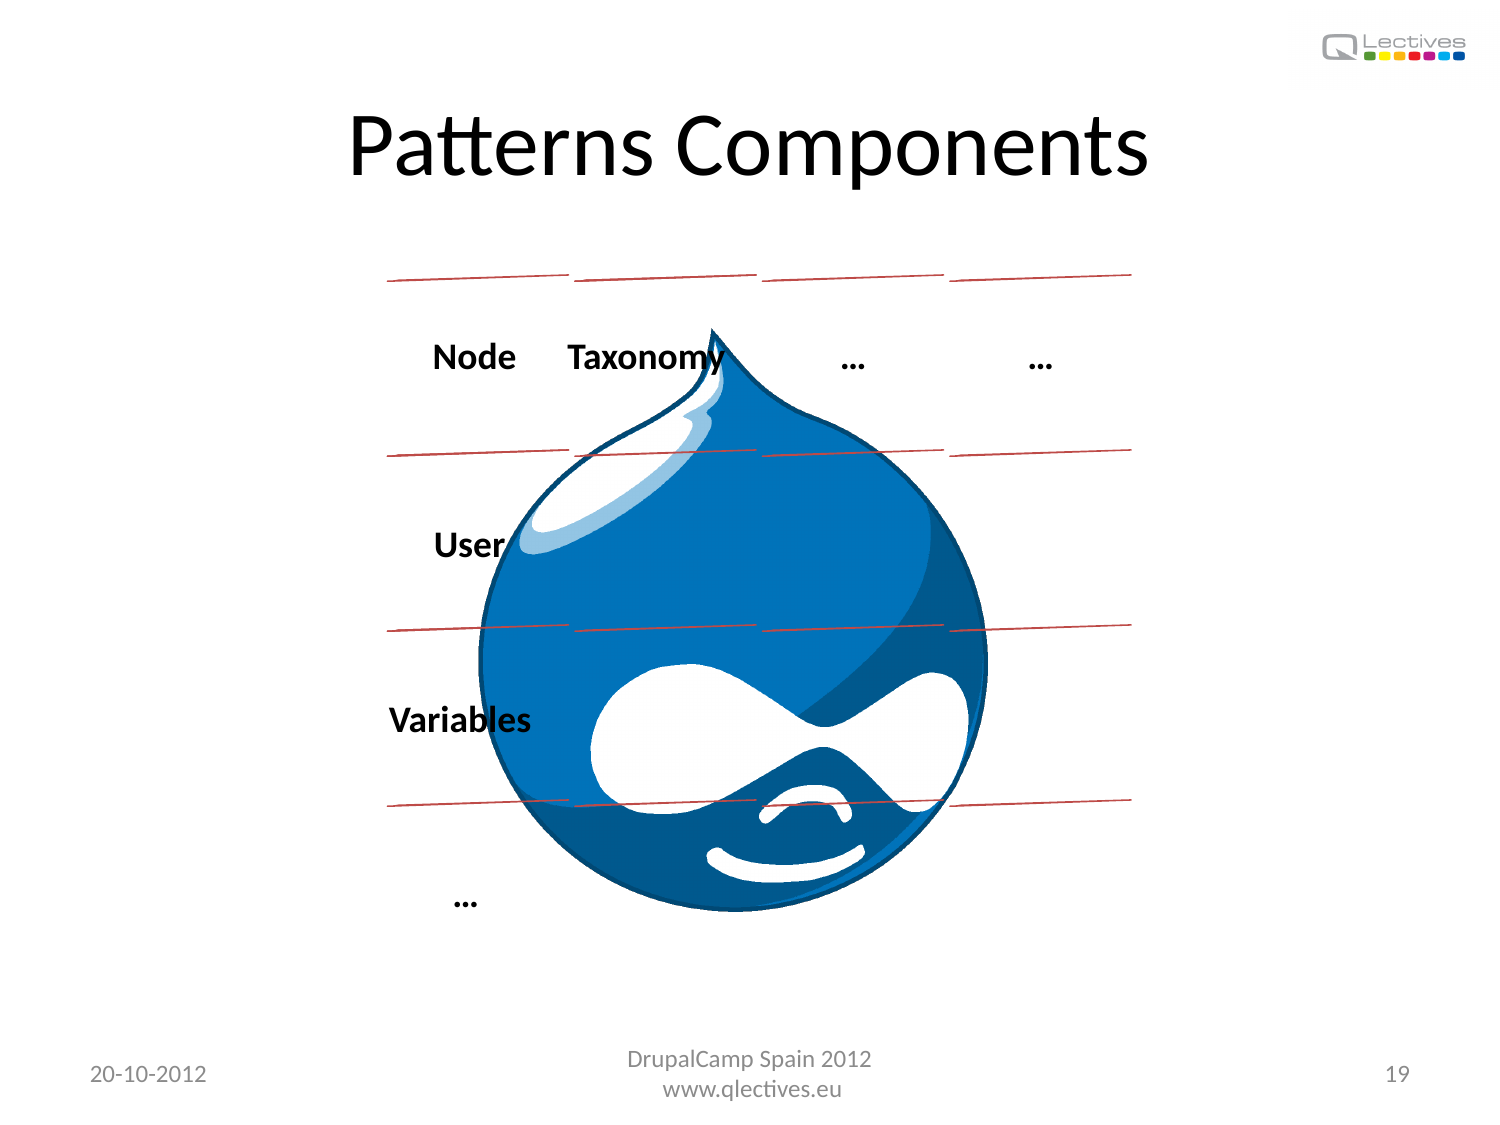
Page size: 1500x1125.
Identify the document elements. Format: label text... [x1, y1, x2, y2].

text_box Patterns Components [75, 45, 1425, 233]
picture [1288, 9, 1500, 90]
picture [474, 324, 992, 916]
text_box Taxonomy [552, 324, 795, 385]
text_box [949, 274, 1132, 282]
text_box [574, 449, 757, 457]
text_box [574, 799, 757, 807]
text_box Variables [374, 687, 600, 748]
text_box [949, 449, 1132, 457]
text_box DrupalCamp Spain 2012 www.qlectives.eu [512, 1042, 988, 1103]
text_box … [1012, 324, 1081, 385]
text_box [949, 799, 1132, 807]
text_box User [418, 512, 546, 573]
text_box … [825, 324, 894, 385]
text_box [387, 274, 569, 282]
text_box [949, 624, 1132, 632]
text_box [574, 624, 757, 632]
text_box [387, 624, 569, 632]
text_box [387, 799, 569, 807]
text_box … [437, 862, 506, 923]
text_box [762, 274, 944, 282]
text_box <number> [1074, 1042, 1425, 1103]
text_box 20-10-2012 [74, 1042, 425, 1103]
text_box Node [417, 324, 552, 385]
text_box [574, 274, 757, 282]
text_box [762, 624, 944, 632]
text_box [762, 799, 944, 807]
text_box [387, 449, 569, 457]
text_box [762, 449, 944, 457]
